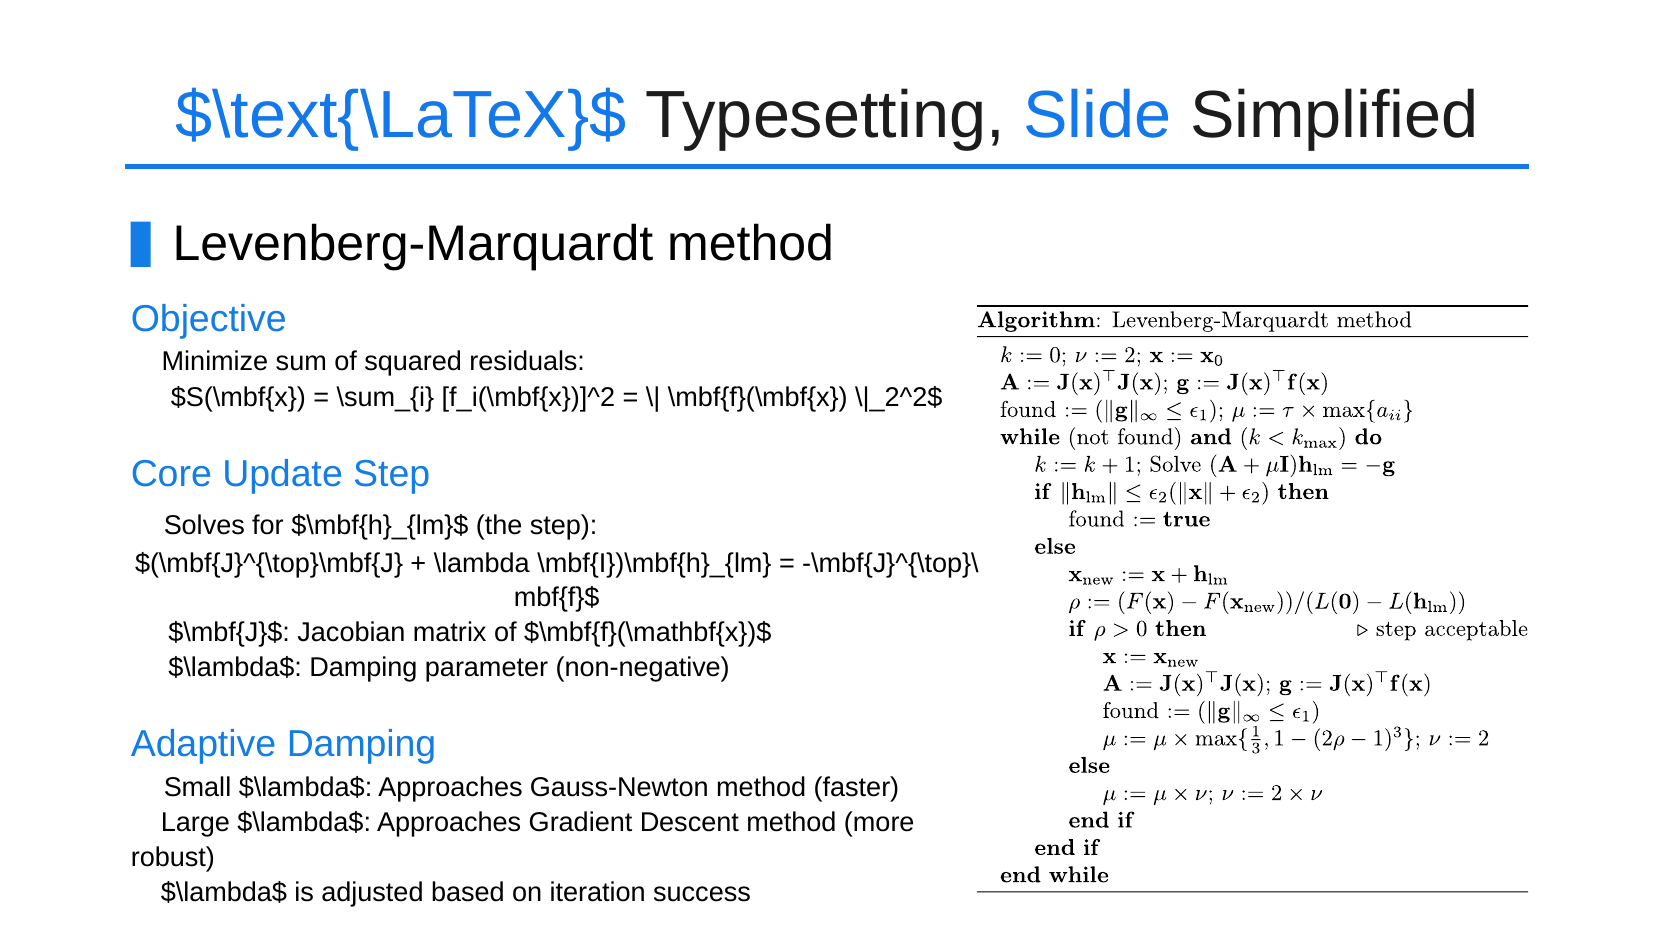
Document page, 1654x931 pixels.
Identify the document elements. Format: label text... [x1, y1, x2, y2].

title $\text{\LaTeX}$ Typesetting, Slide Simplified [82, 36, 1571, 193]
text_box [130, 221, 151, 267]
text_box Levenberg-Marquardt method [124, 210, 883, 286]
text_box Objective Minimize sum of squared residuals: $S(\mbf{x}) = \sum_{i} [f_i(\mbf{x})]^2 = \| \mbf{f}(\mbf{x}) \|_2^2$ Core Update Step Solves for $\mbf{h}_{lm}$ (the step): $(\mbf{J}^{\top}\mbf{J} + \lambda \mbf{I})\mbf{h}_{lm} = -\mbf{J}^{\top}\mbf{f}$ $\mbf{J}$: Jacobian matrix of $\mbf{f}(\mathbf{x})$ $\lambda$: Damping parameter (non-negative) Adaptive Damping Small $\lambda$: Approaches Gauss-Newton method (faster) Large $\lambda$: Approaches Gradient Descent method (more robust) $\lambda$ is adjusted based on iteration success note: add \newcommand{\mbf}{\mathbf} to preamble [124, 286, 989, 931]
picture [989, 304, 1529, 894]
